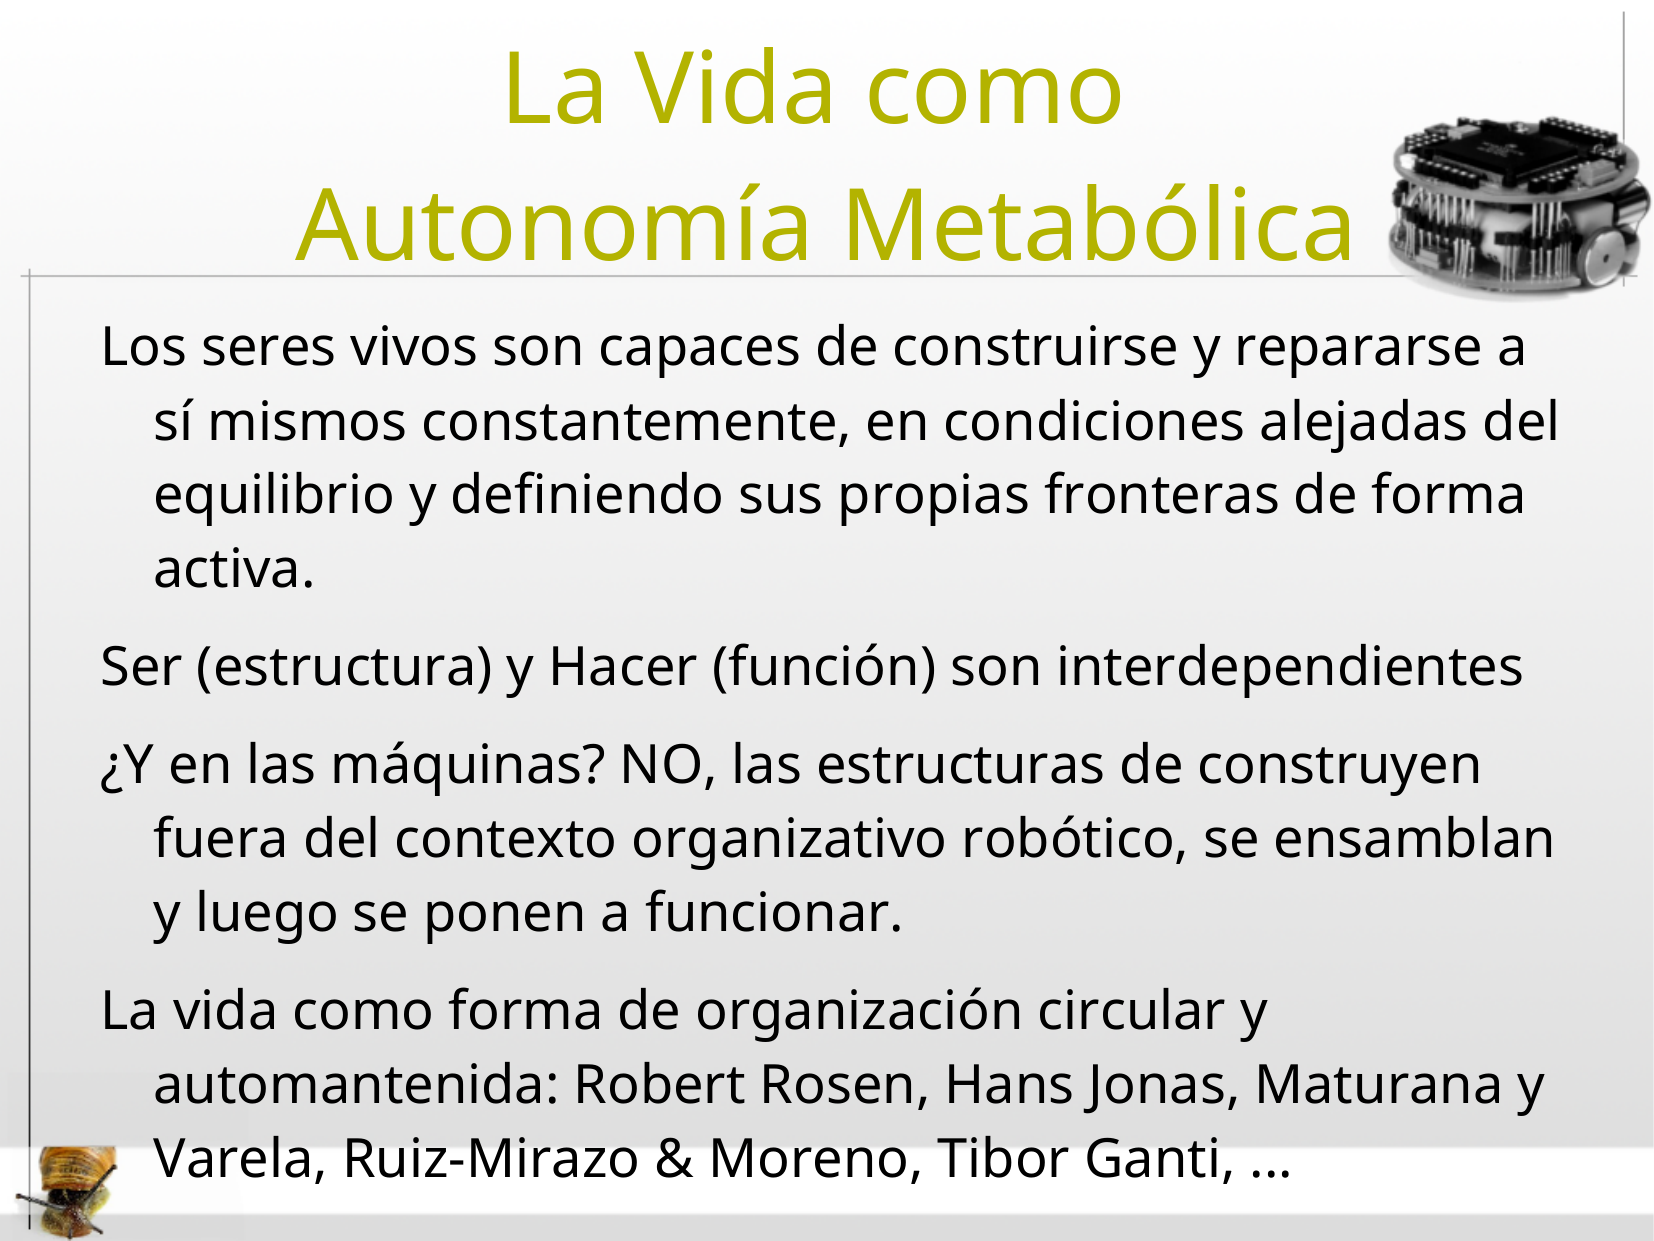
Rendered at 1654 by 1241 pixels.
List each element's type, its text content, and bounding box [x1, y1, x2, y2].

list Los seres vivos son capaces de construirse y repararse a sí mismos constantemente, en condiciones alejadas del equilibrio y definiendo sus propias fronteras de forma activa. Ser (estructura) y Hacer (función) son interdependientes ¿Y en las máquinas? NO, las estructuras de construyen fuera del contexto organizativo robótico, se ensamblan y luego se ponen a funcionar. La vida como forma de organización circular y automantenida: Robert Rosen, Hans Jonas, Maturana y Varela, Ruiz-Mirazo & Moreno, Tibor Ganti, ... [82, 307, 1571, 1112]
picture [0, 0, 1654, 1241]
title La Vida como Autonomía Metabólica [82, 40, 1571, 266]
